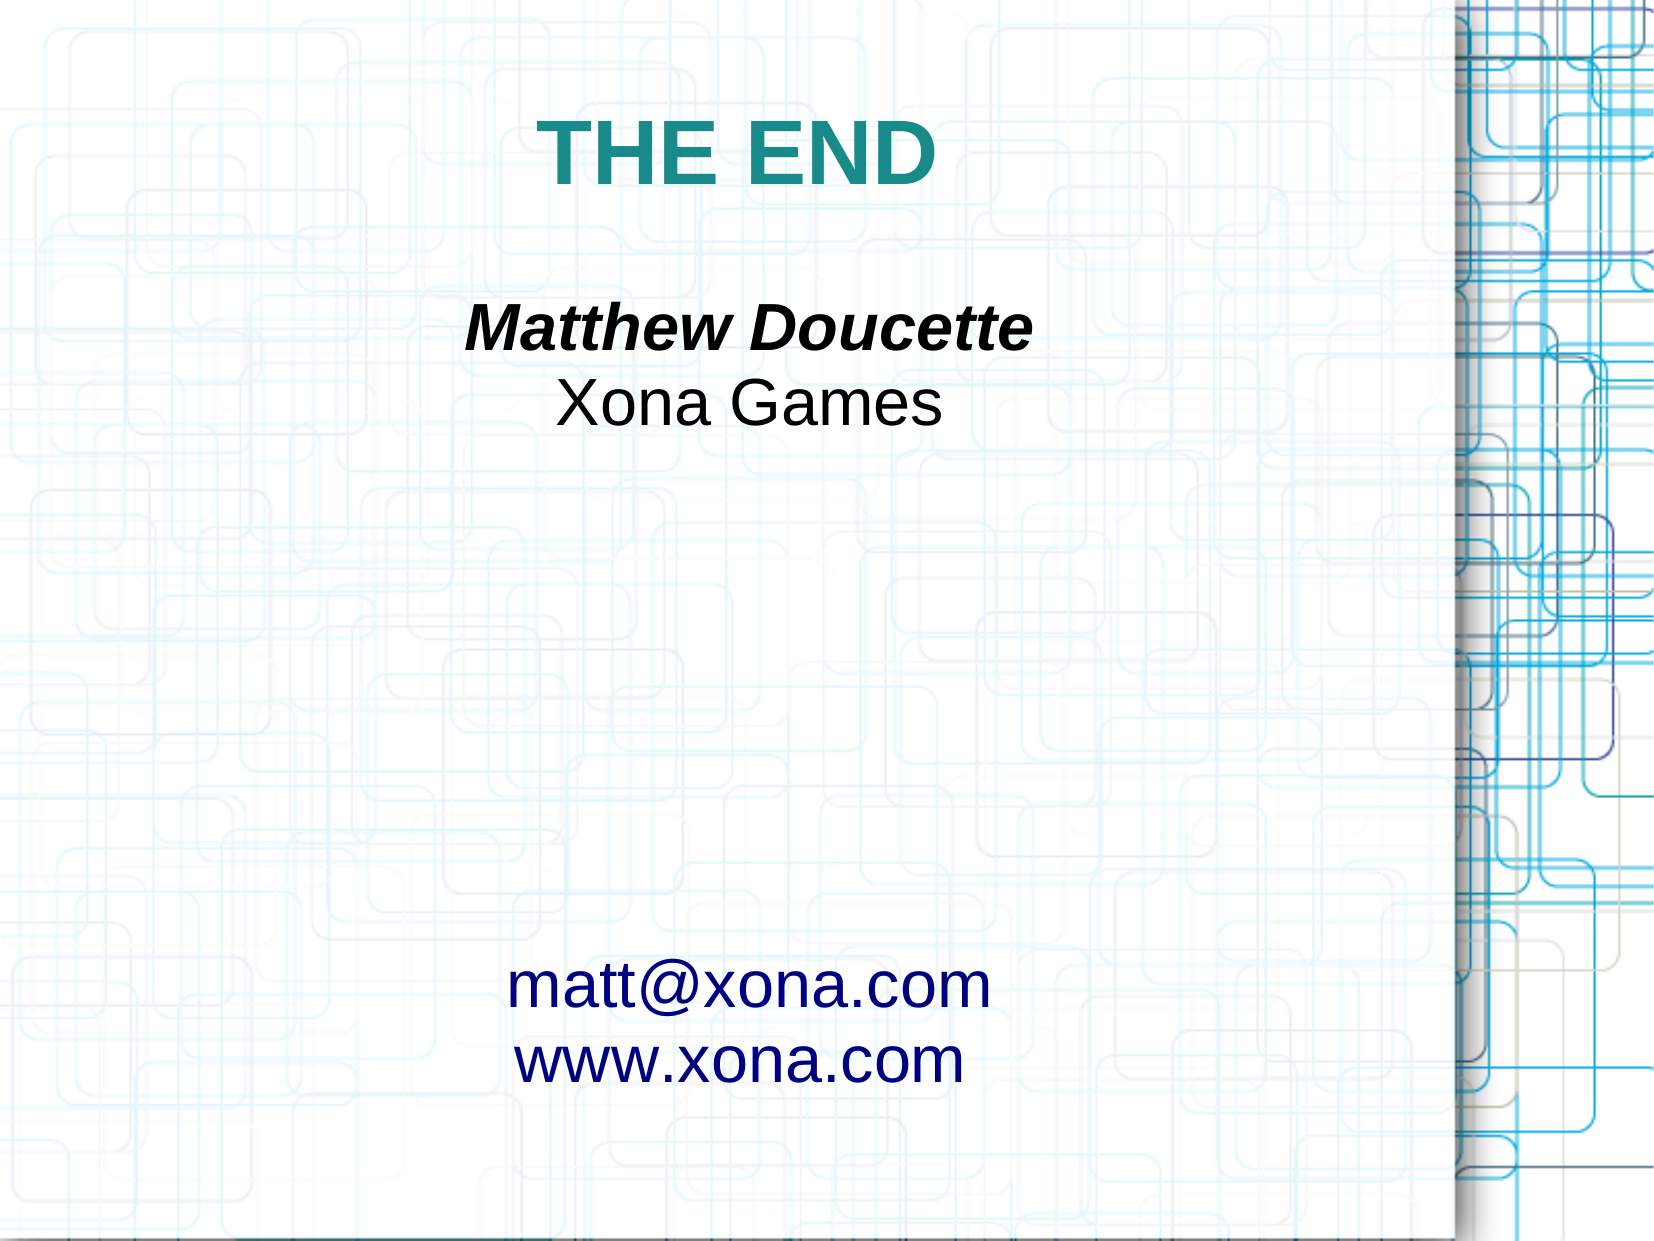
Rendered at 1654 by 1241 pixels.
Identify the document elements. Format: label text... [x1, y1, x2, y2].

title THE END [59, 56, 1418, 250]
picture [0, 0, 1654, 1241]
list Matthew Doucette Xona Games matt@xona.com www.xona.com [82, 290, 1418, 1097]
